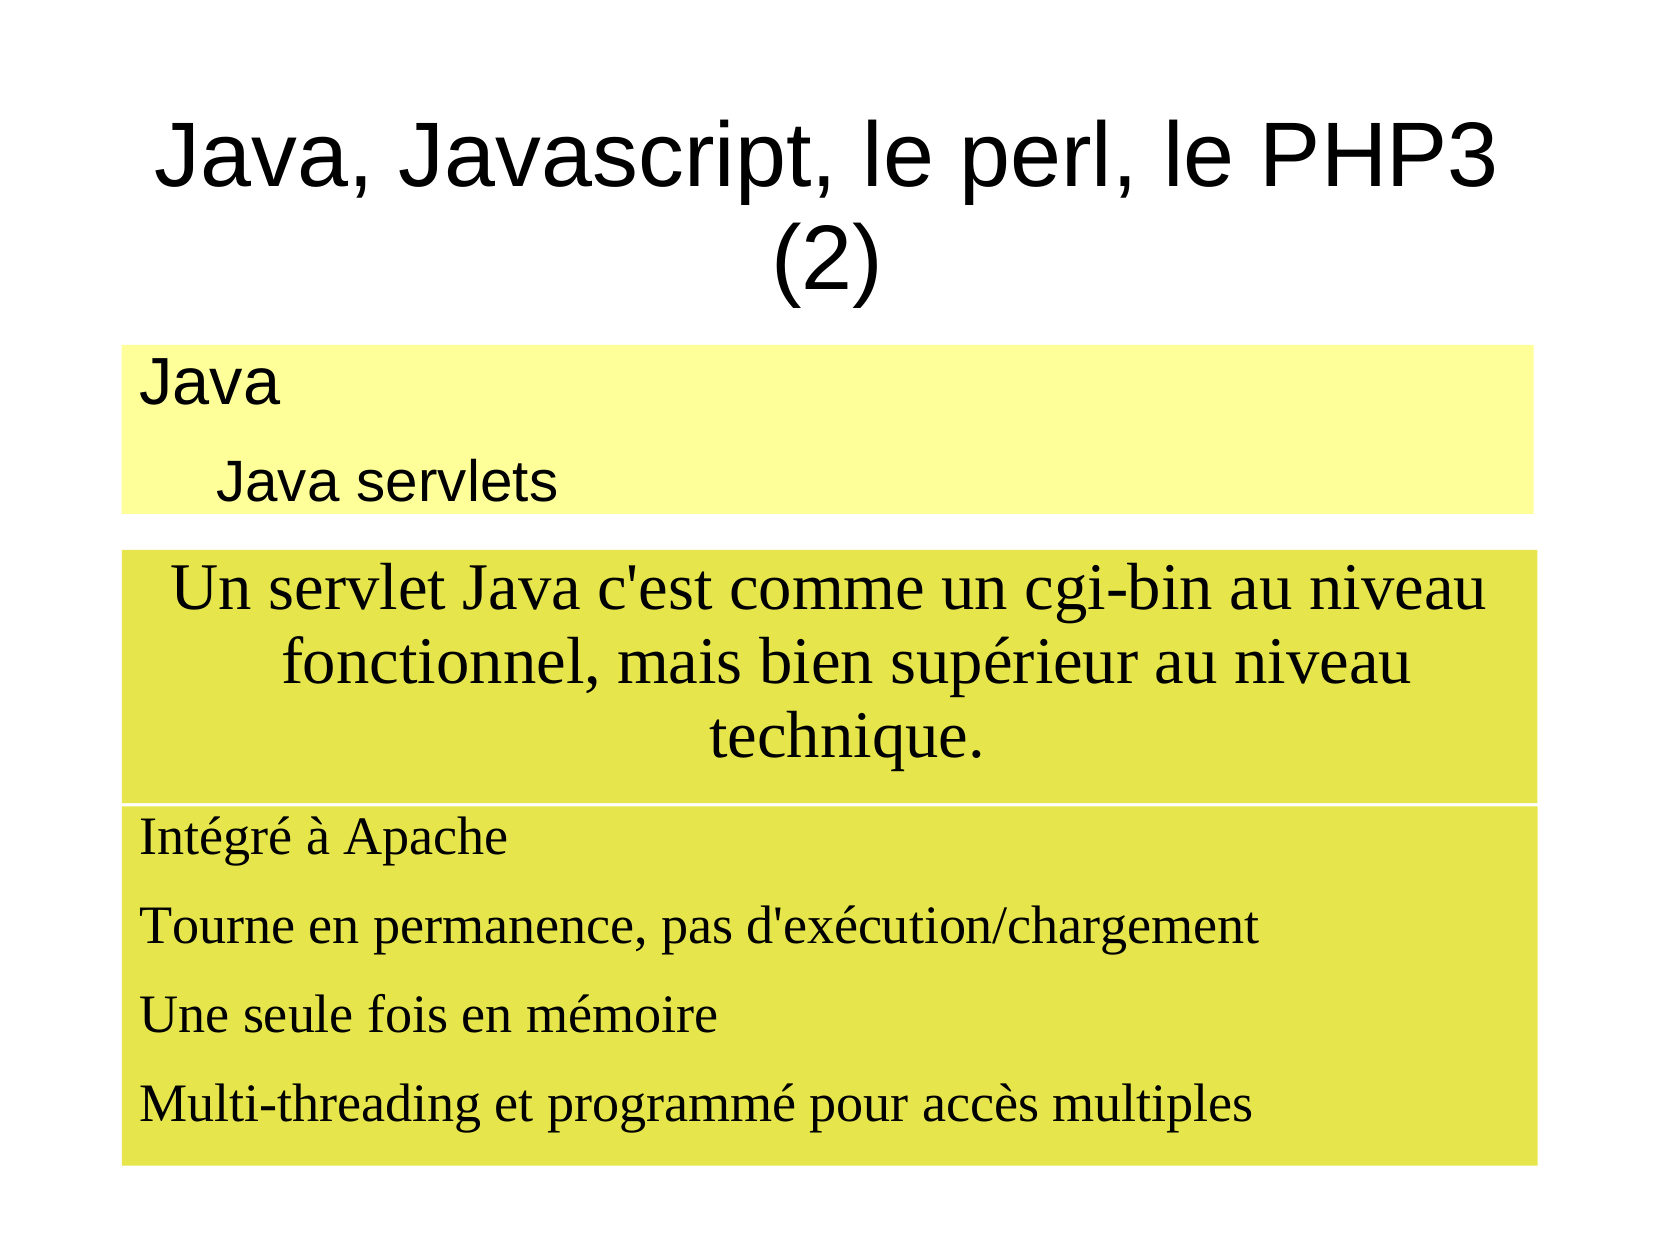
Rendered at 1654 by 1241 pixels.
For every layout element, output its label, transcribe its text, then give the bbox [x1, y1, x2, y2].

text_box Intégré à Apache Tourne en permanence, pas d'exécution/chargement Une seule fois en mémoire Multi-threading et programmé pour accès multiples [121, 806, 1538, 1166]
title Java, Javascript, le perl, le PHP3 (2) [121, 102, 1534, 311]
text_box Un servlet Java c'est comme un cgi-bin au niveau fonctionnel, mais bien supérieur au niveau technique. [121, 549, 1538, 804]
list Java Java servlets [121, 344, 1534, 514]
